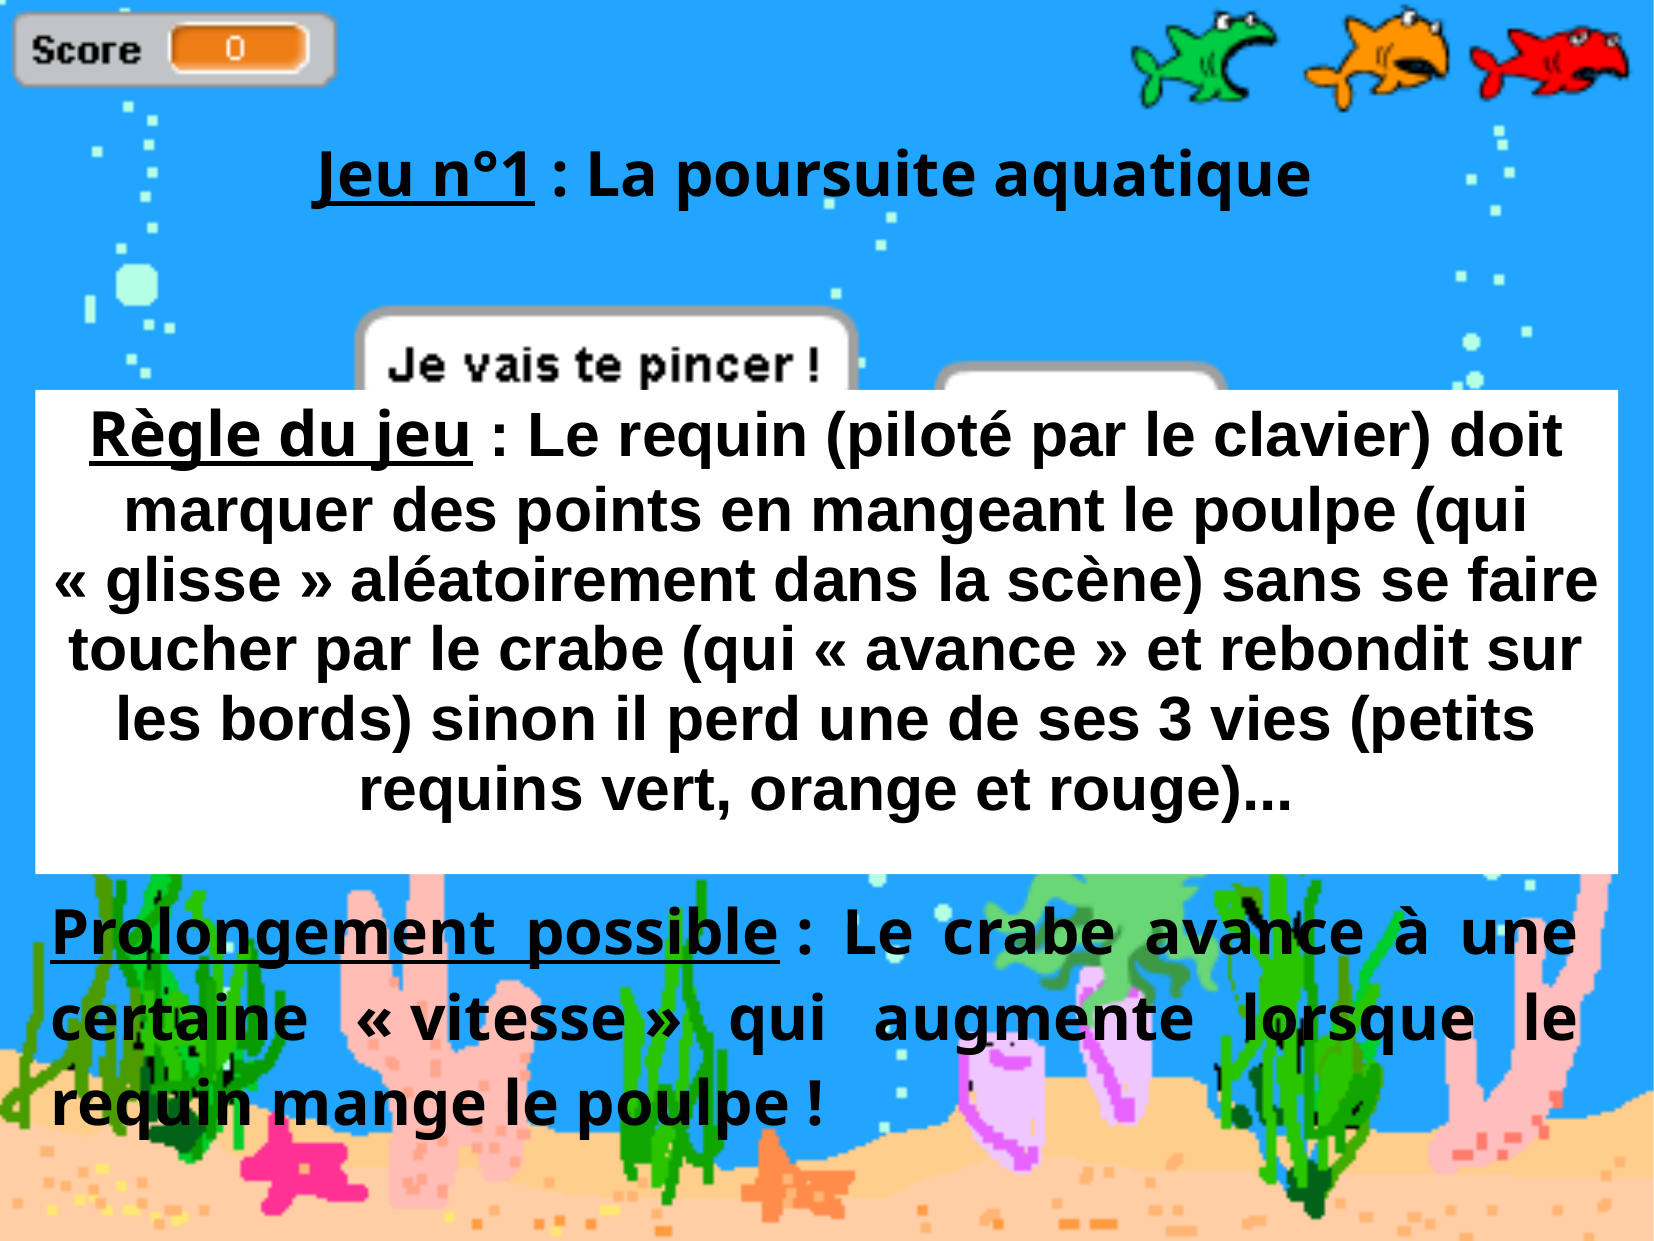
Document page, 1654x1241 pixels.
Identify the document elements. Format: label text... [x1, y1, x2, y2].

list Règle du jeu : Le requin (piloté par le clavier) doit marquer des points en mangeant le poulpe (qui « glisse » aléatoirement dans la scène) sans se faire toucher par le crabe (qui « avance » et rebondit sur les bords) sinon il perd une de ses 3 vies (petits requins vert, orange et rouge)... [35, 389, 1619, 875]
picture [0, 0, 1654, 1241]
text_box Jeu n°1 : La poursuite aquatique [295, 122, 1335, 225]
text_box Prolongement possible : Le crabe avance à une certaine « vitesse » qui augmente lorsque le requin mange le poulpe ! [35, 880, 1595, 1158]
